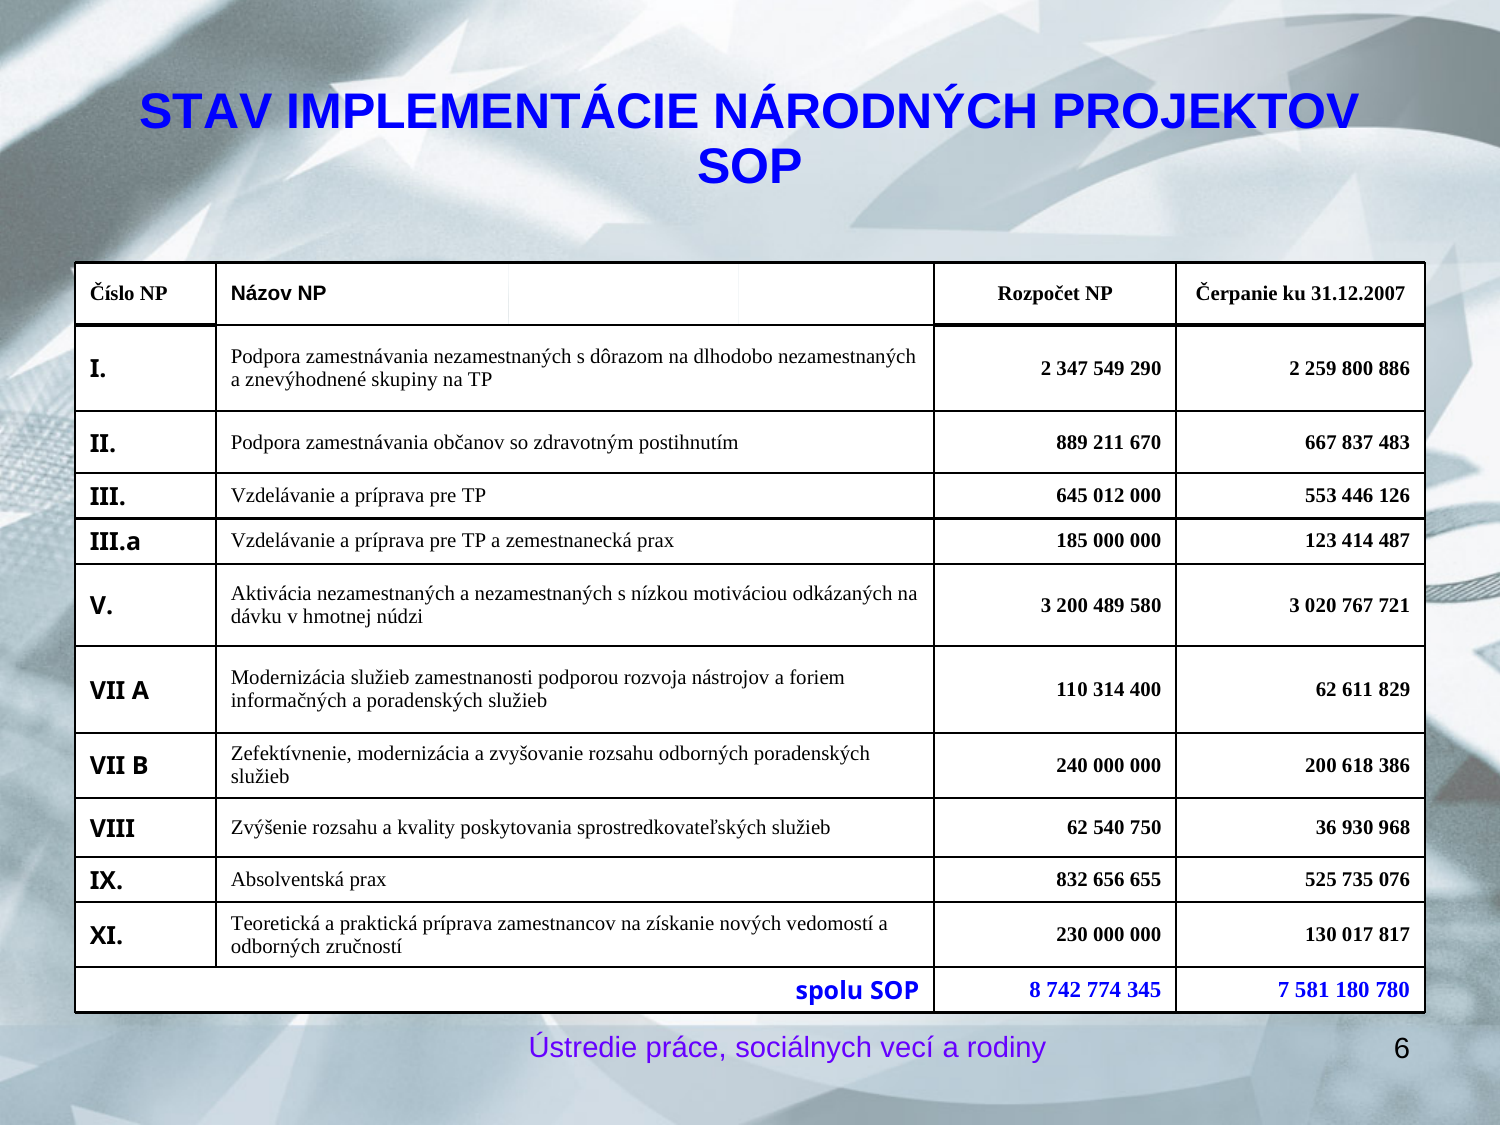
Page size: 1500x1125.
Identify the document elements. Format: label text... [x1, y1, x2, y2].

text_box 645 012 000 [935, 474, 1175, 517]
text_box Zefektívnenie, modernizácia a zvyšovanie rozsahu odborných poradenských služieb [217, 734, 933, 797]
text_box 3 200 489 580 [935, 565, 1175, 645]
text_box [509, 264, 933, 324]
text_box 7 581 180 780 [1177, 968, 1424, 1011]
text_box VIII [76, 799, 215, 856]
text_box 123 414 487 [1177, 520, 1424, 563]
text_box 240 000 000 [935, 734, 1175, 797]
text_box 230 000 000 [935, 903, 1175, 966]
text_box III.a [76, 520, 215, 563]
text_box 2 259 800 886 [1177, 327, 1424, 410]
text_box 8 742 774 345 [935, 968, 1175, 1011]
text_box Modernizácia služieb zamestnanosti podporou rozvoja nástrojov a foriem informačných a poradenských služieb [217, 647, 933, 732]
text_box Rozpočet NP [935, 264, 1175, 323]
text_box I. [76, 327, 215, 410]
title STAV IMPLEMENTÁCIE NÁRODNÝCH PROJEKTOV SOP [75, 45, 1426, 233]
text_box 36 930 968 [1177, 799, 1424, 856]
text_box II. [76, 412, 215, 472]
text_box 62 611 829 [1177, 647, 1424, 732]
text_box 2 347 549 290 [935, 327, 1175, 410]
text_box V. [76, 565, 215, 645]
text_box XI. [76, 903, 215, 966]
text_box Zvýšenie rozsahu a kvality poskytovania sprostredkovateľských služieb [217, 799, 933, 856]
text_box Čerpanie ku 31.12.2007 [1177, 264, 1424, 323]
text_box Teoretická a praktická príprava zamestnancov na získanie nových vedomostí a odborných zručností [217, 903, 933, 966]
text_box Vzdelávanie a príprava pre TP a zemestnanecká prax [217, 520, 933, 563]
text_box Podpora zamestnávania občanov so zdravotným postihnutím [217, 412, 933, 472]
text_box 832 656 655 [935, 858, 1175, 901]
text_box III. [76, 474, 215, 517]
text_box VII A [76, 647, 215, 732]
text_box 3 020 767 721 [1177, 565, 1424, 645]
text_box 553 446 126 [1177, 474, 1424, 517]
text_box 62 540 750 [935, 799, 1175, 856]
text_box 130 017 817 [1177, 903, 1424, 966]
text_box 200 618 386 [1177, 734, 1424, 797]
text_box Podpora zamestnávania nezamestnaných s dôrazom na dlhodobo nezamestnaných a znevýhodnené skupiny na TP [217, 326, 933, 410]
text_box 110 314 400 [935, 647, 1175, 732]
text_box VII B [76, 734, 215, 797]
text_box Názov NP [217, 264, 509, 324]
text_box 889 211 670 [935, 412, 1175, 472]
text_box Číslo NP [76, 264, 215, 323]
text_box Absolventská prax [217, 858, 933, 901]
text_box 525 735 076 [1177, 858, 1424, 901]
text_box Vzdelávanie a príprava pre TP [217, 474, 933, 517]
text_box IX. [76, 858, 215, 901]
text_box Aktivácia nezamestnaných a nezamestnaných s nízkou motiváciou odkázaných na dávku v hmotnej núdzi [217, 565, 933, 645]
text_box 185 000 000 [935, 520, 1175, 563]
text_box spolu SOP [76, 968, 933, 1011]
text_box 667 837 483 [1177, 412, 1424, 472]
picture [0, 0, 1500, 1125]
